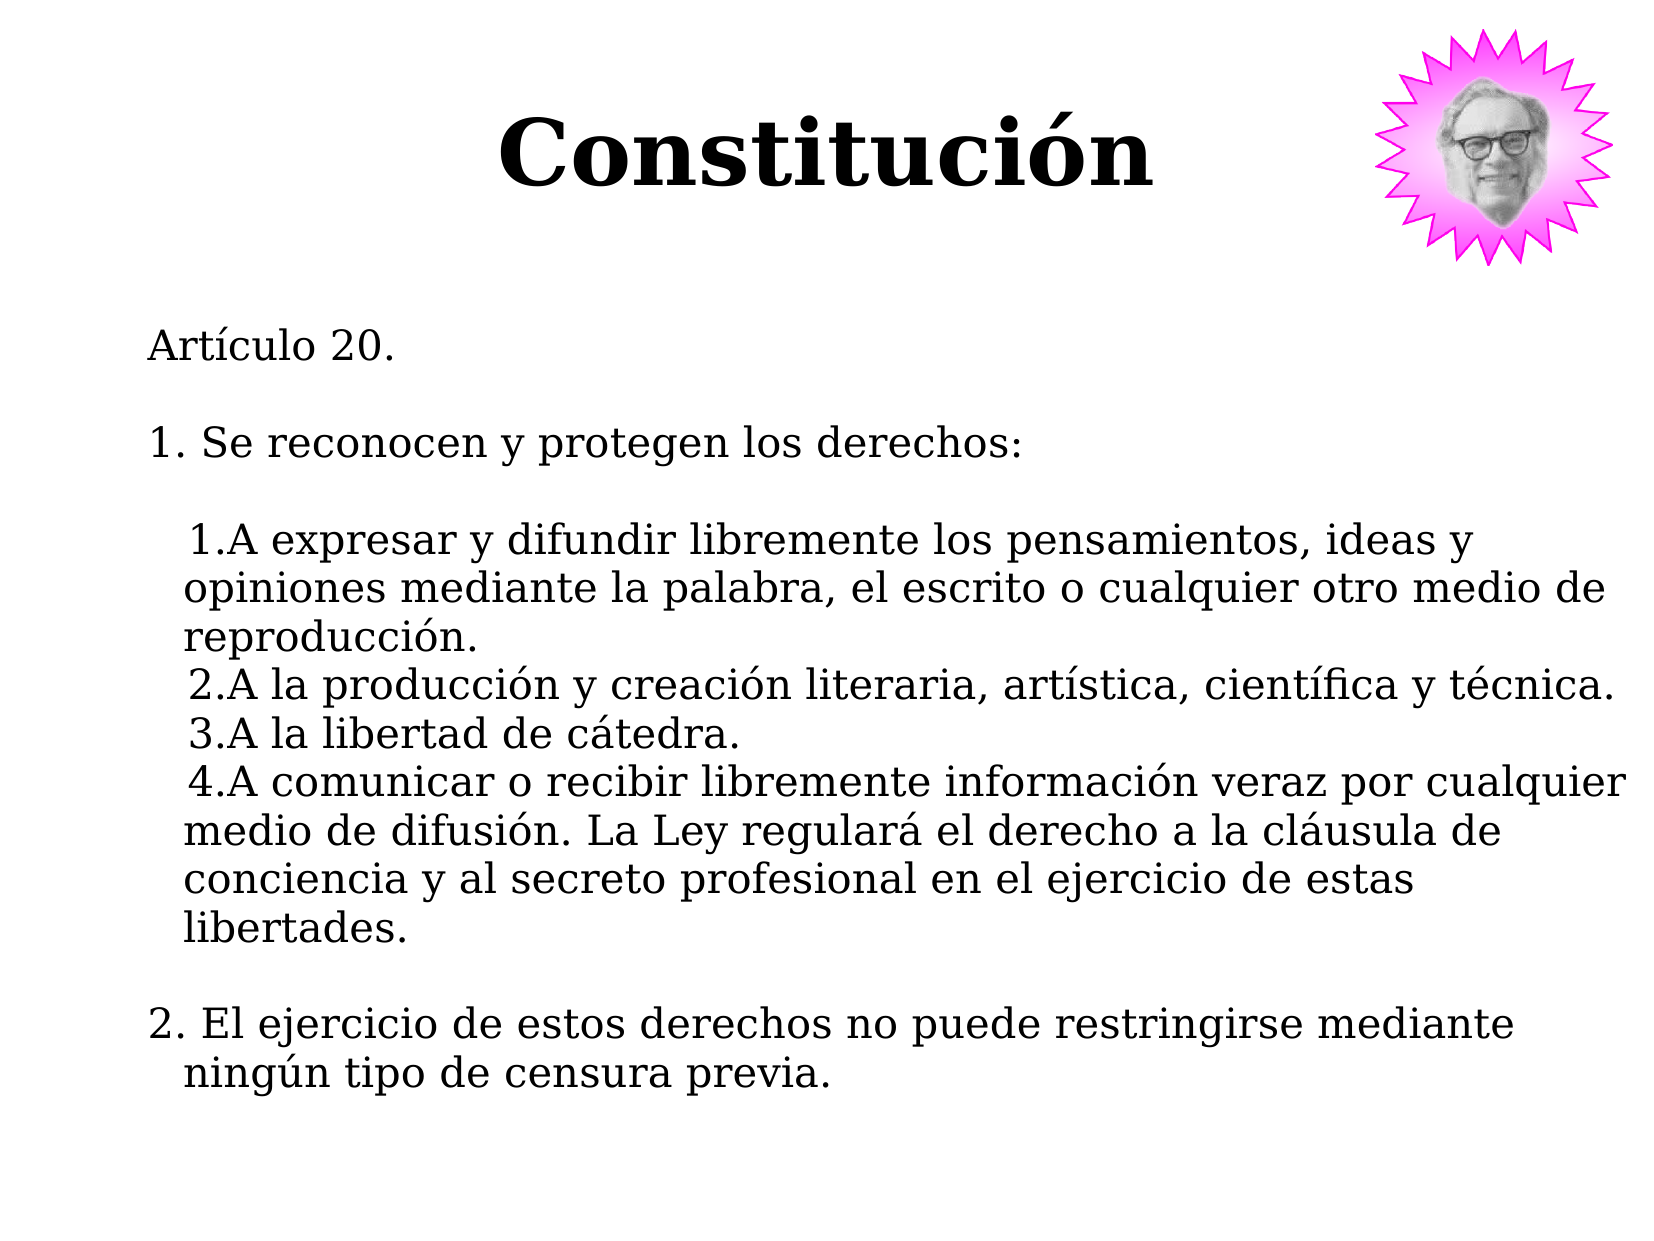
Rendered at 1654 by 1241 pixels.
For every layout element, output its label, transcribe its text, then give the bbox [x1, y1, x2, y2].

text_box Artículo 20. 1. Se reconocen y protegen los derechos: 1.A expresar y difundir libremente los pensamientos, ideas y opiniones mediante la palabra, el escrito o cualquier otro medio de reproducción. 2.A la producción y creación literaria, artística, científica y técnica. 3.A la libertad de cátedra. 4.A comunicar o recibir libremente información veraz por cualquier medio de difusión. La Ley regulará el derecho a la cláusula de conciencia y al secreto profesional en el ejercicio de estas libertades. 2. El ejercicio de estos derechos no puede restringirse mediante ningún tipo de censura previa. [147, 307, 1636, 1112]
picture [1375, 29, 1613, 266]
title Constitución [82, 49, 1375, 257]
